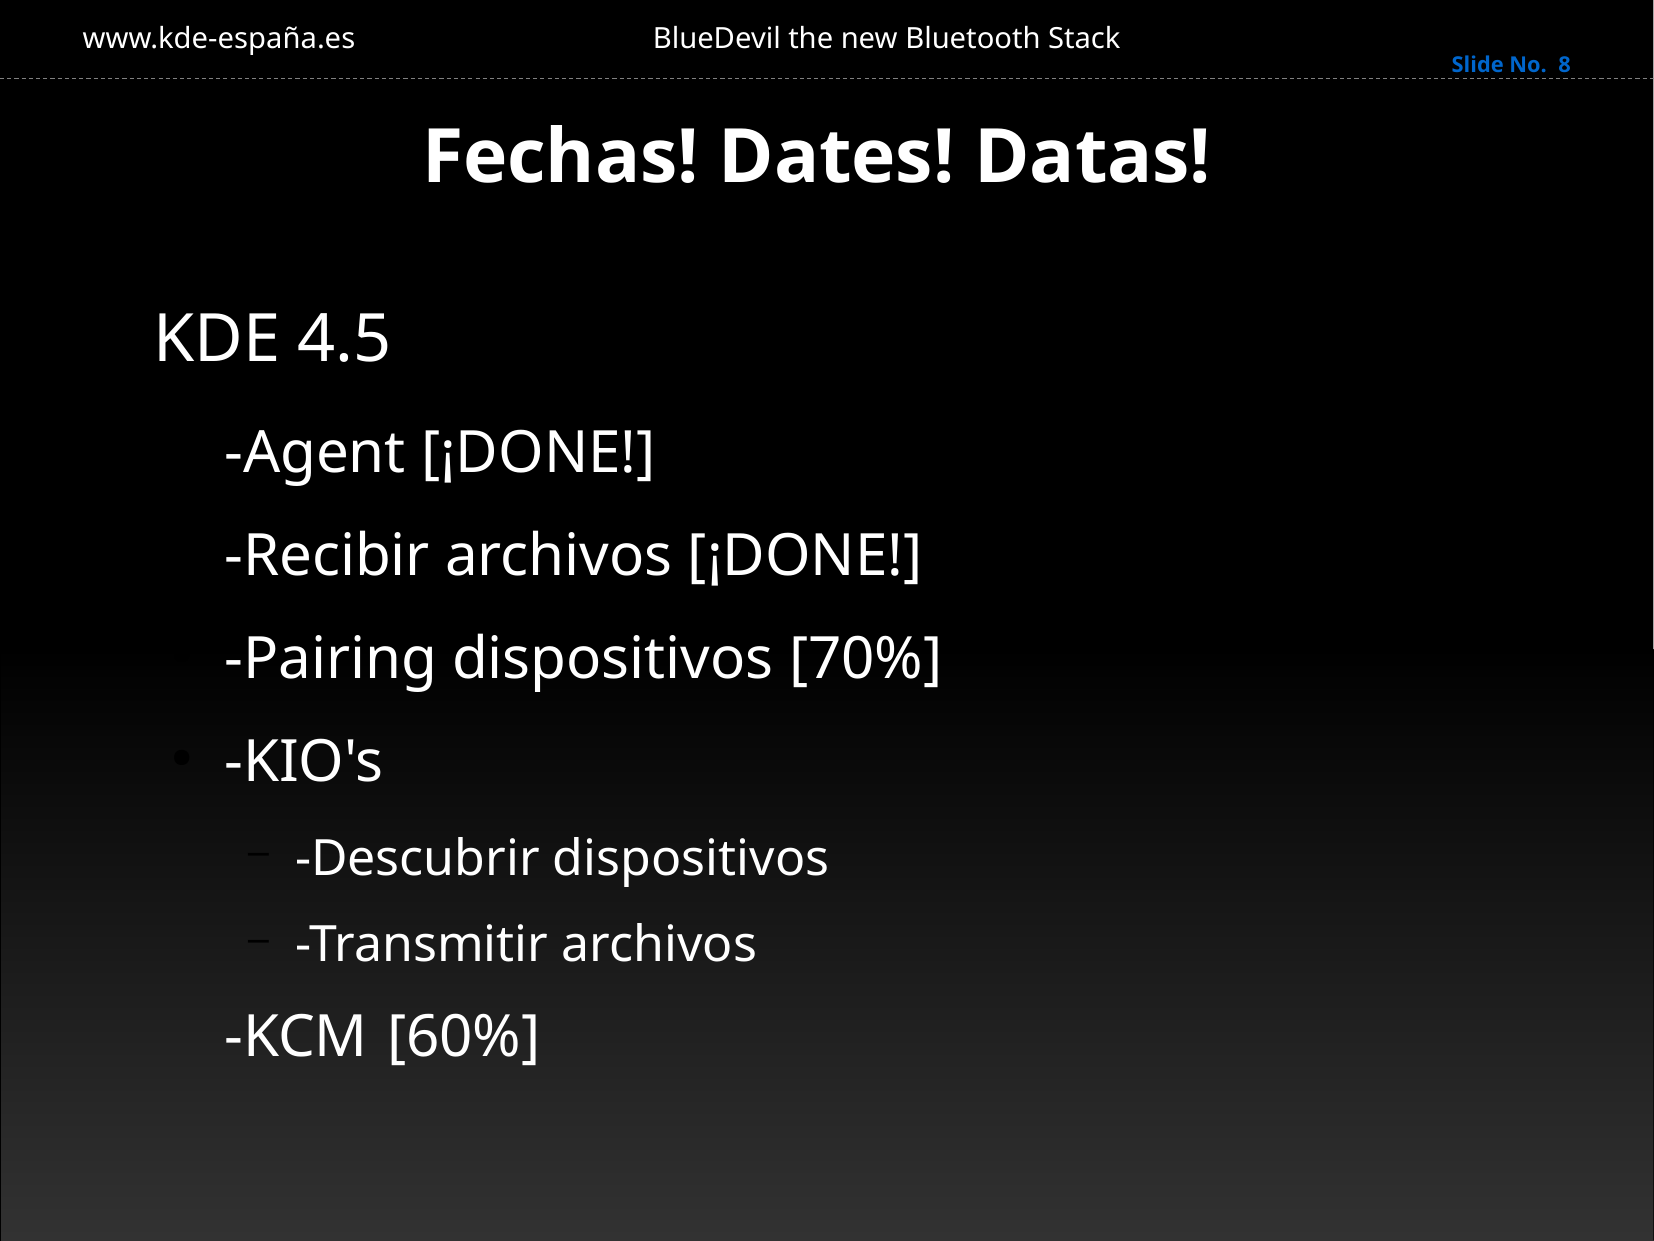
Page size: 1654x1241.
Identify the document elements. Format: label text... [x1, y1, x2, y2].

title Fechas! Dates! Datas! [82, 49, 1571, 257]
list KDE 4.5 -Agent [¡DONE!] -Recibir archivos [¡DONE!] -Pairing dispositivos [70%] -KIO's -Descubrir dispositivos -Transmitir archivos -KCM [60%] [82, 290, 1571, 1109]
